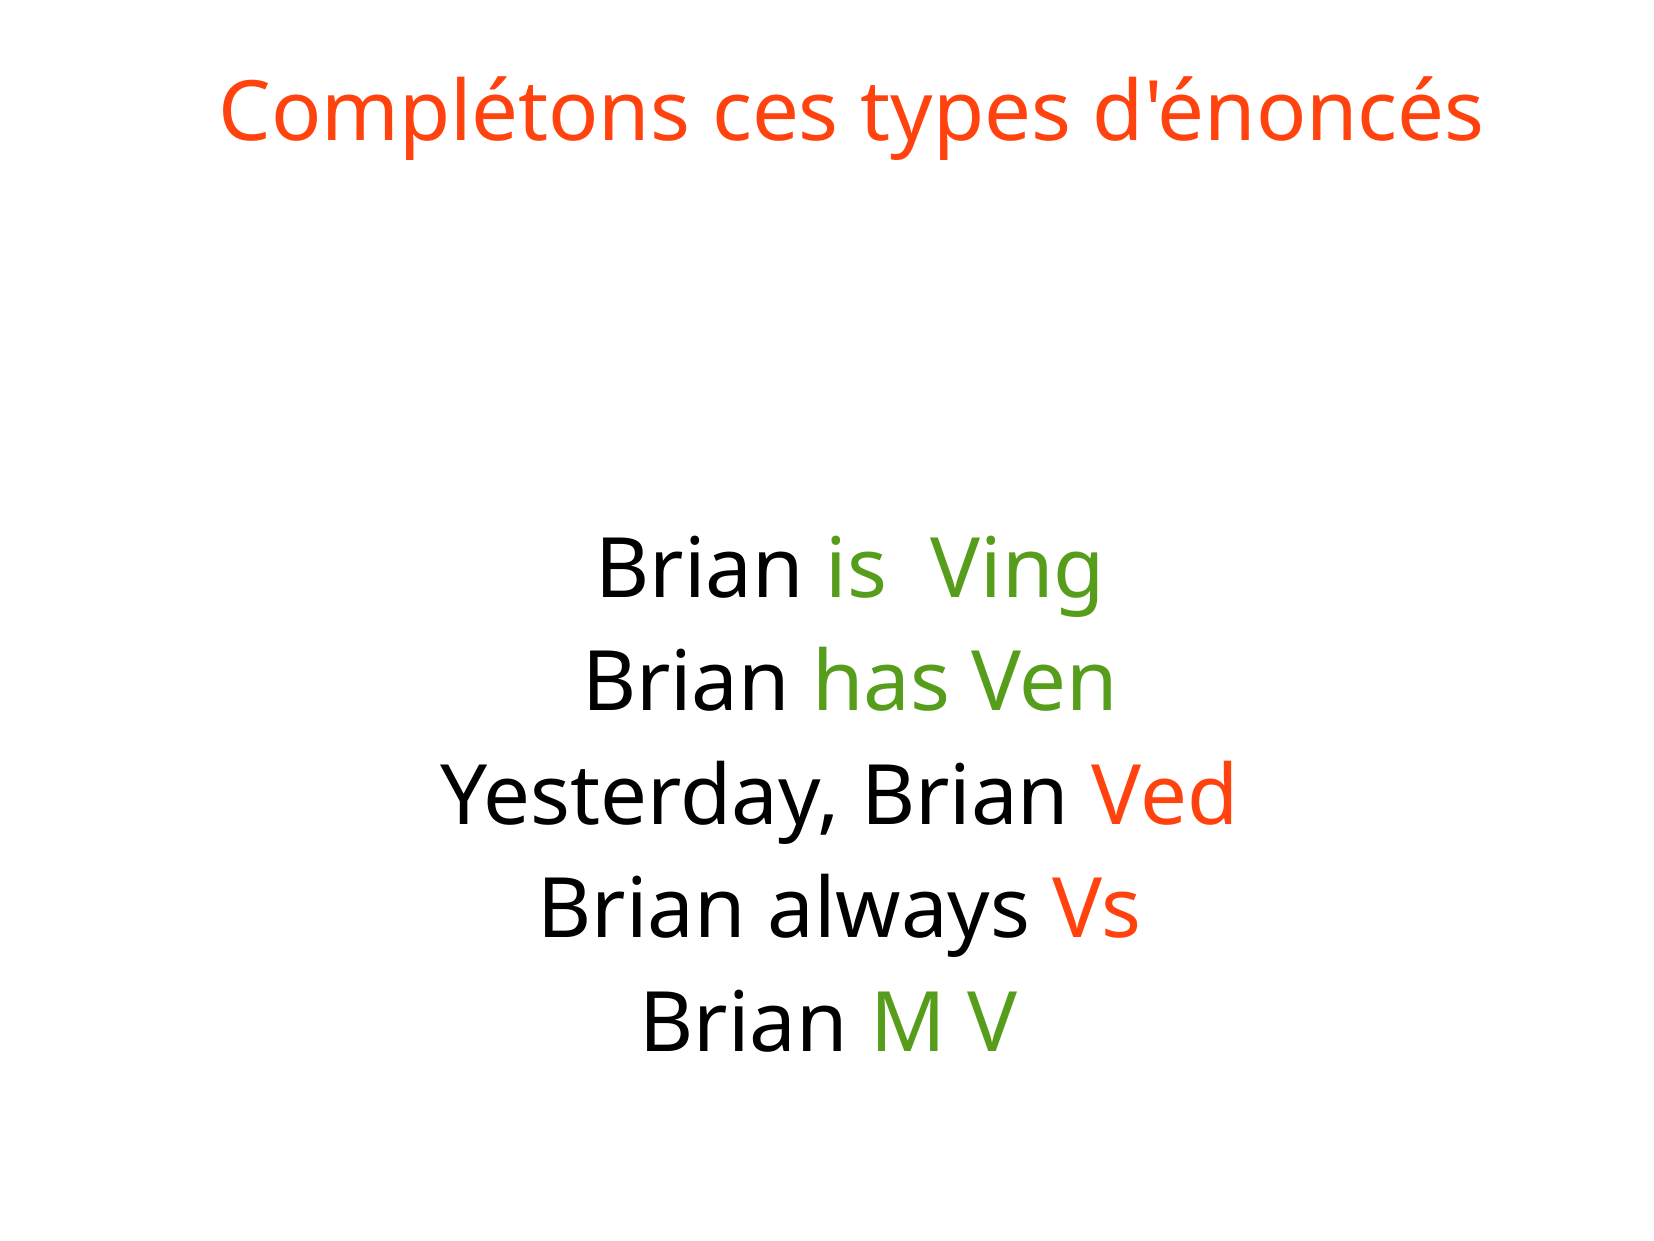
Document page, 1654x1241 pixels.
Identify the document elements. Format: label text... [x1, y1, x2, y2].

text_box Complétons ces types d'énoncés V ? Brian is Ving Brian has Ven Yesterday, Brian Ved Brian always Vs Brian M V [59, 35, 1642, 1225]
